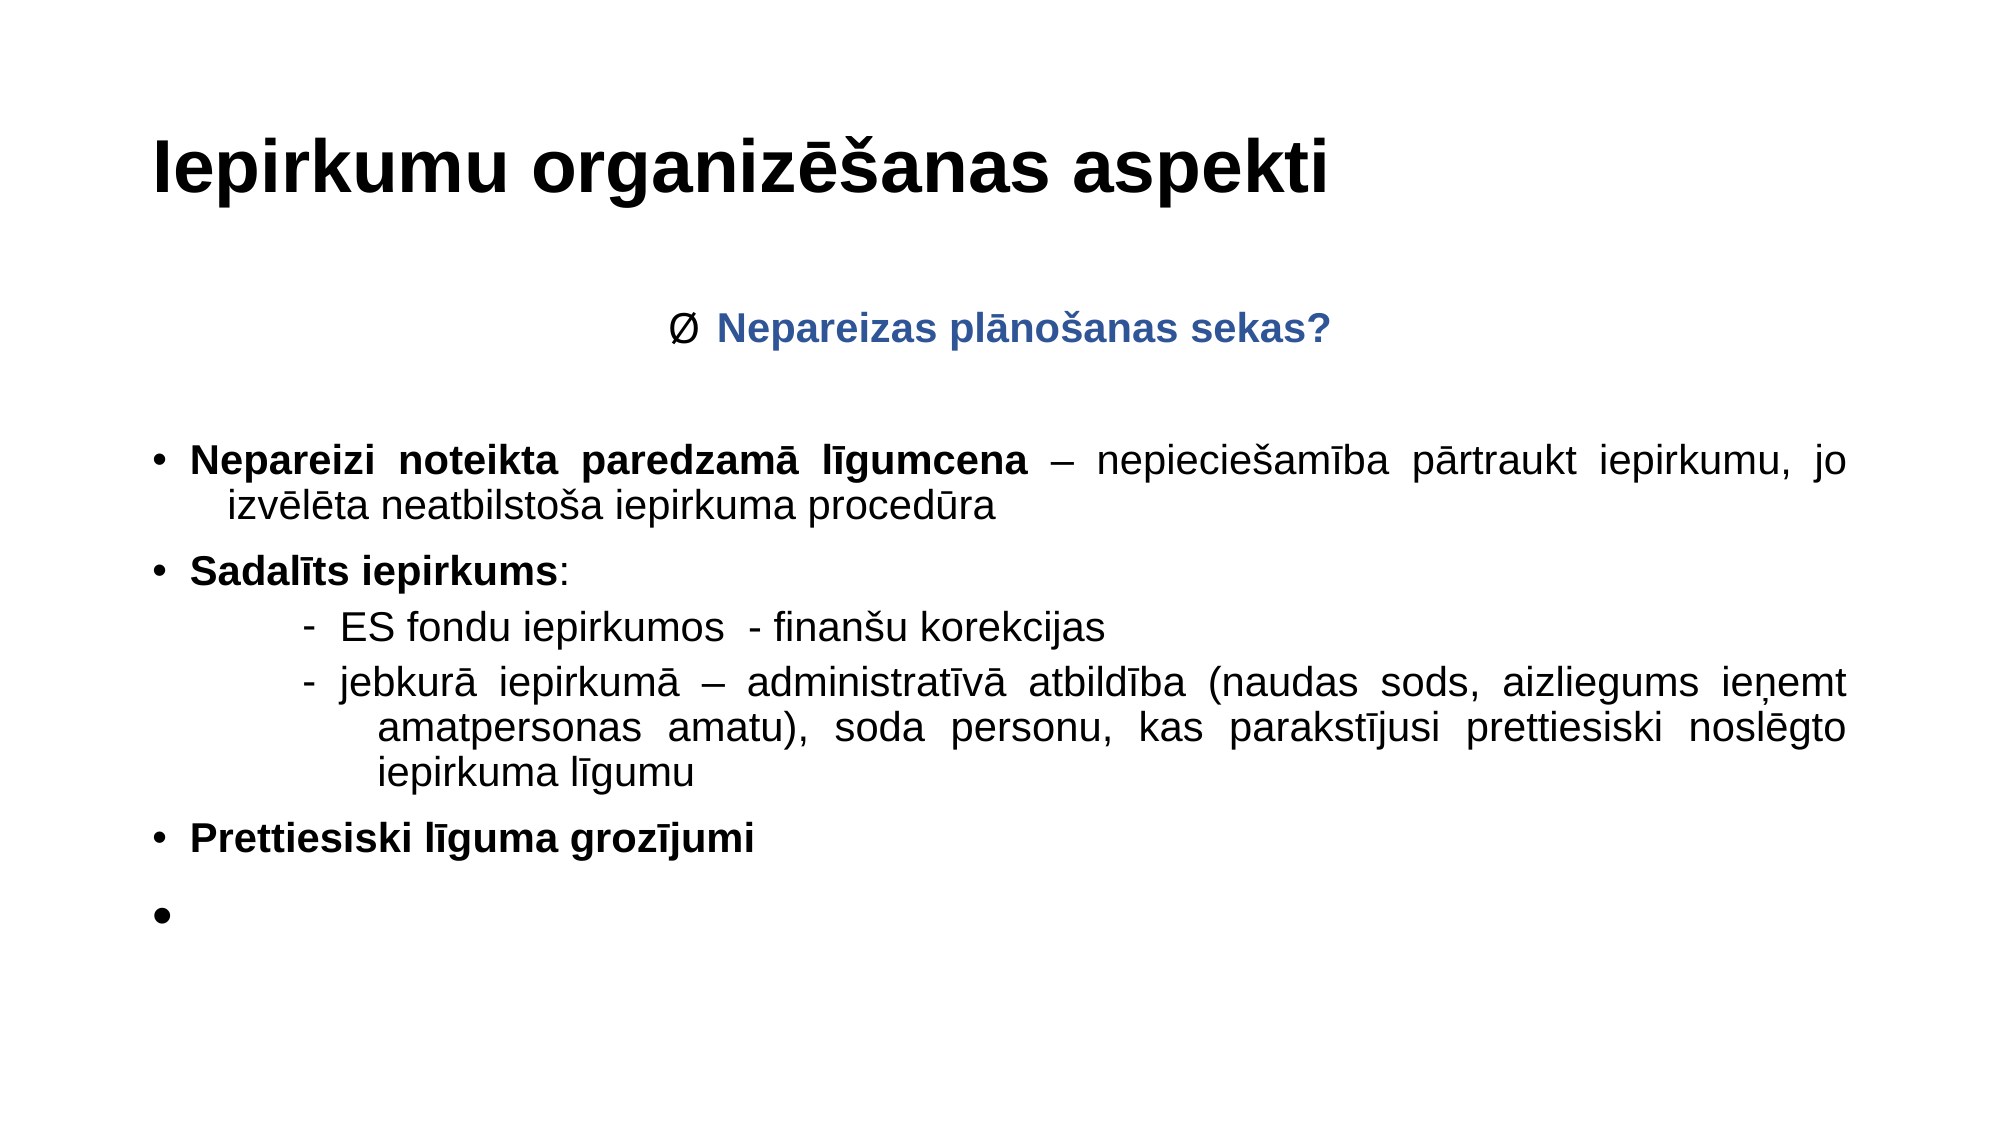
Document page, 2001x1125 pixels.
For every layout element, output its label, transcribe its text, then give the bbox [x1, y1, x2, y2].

list Nepareizas plānošanas sekas? Nepareizi noteikta paredzamā līgumcena – nepieciešamība pārtraukt iepirkumu, jo izvēlēta neatbilstoša iepirkuma procedūra Sadalīts iepirkums: ES fondu iepirkumos - finanšu korekcijas jebkurā iepirkumā – administratīvā atbildība (naudas sods, aizliegums ieņemt amatpersonas amatu), soda personu, kas parakstījusi prettiesiski noslēgto iepirkuma līgumu Prettiesiski līguma grozījumi [137, 299, 1863, 1014]
title Iepirkumu organizēšanas aspekti [137, 59, 1863, 278]
